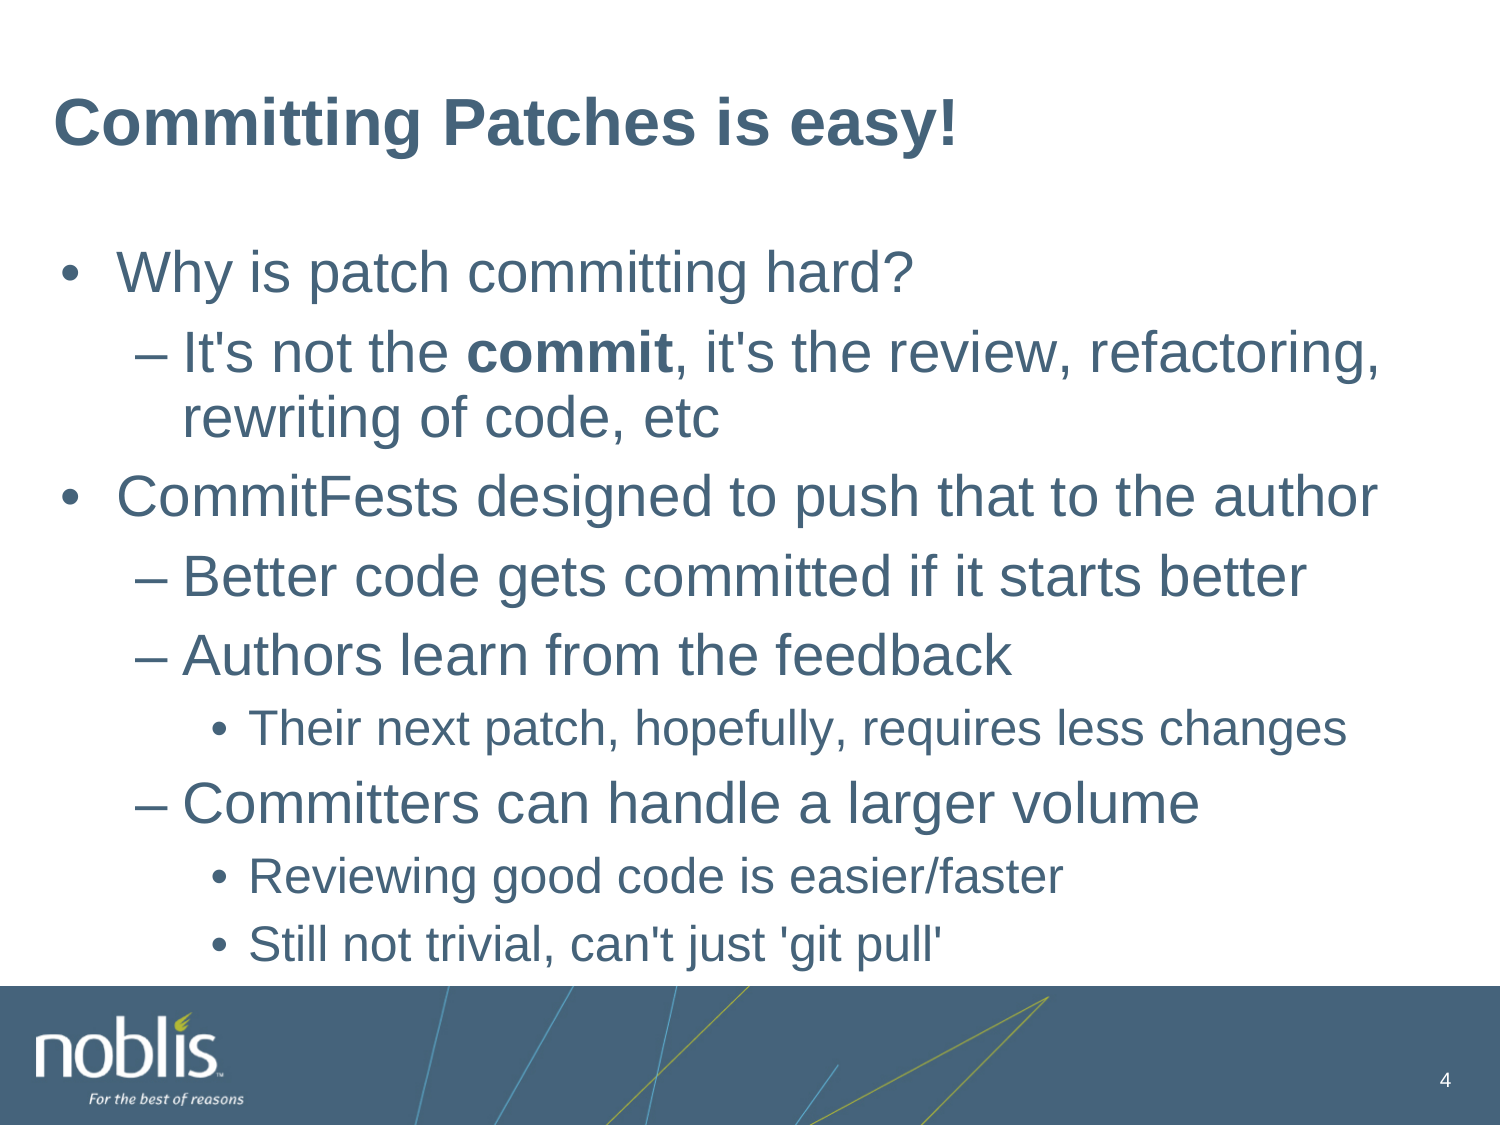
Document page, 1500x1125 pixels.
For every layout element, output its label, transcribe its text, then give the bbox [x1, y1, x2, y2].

picture [0, 986, 1500, 1125]
list Why is patch committing hard? It's not the commit, it's the review, refactoring, rewriting of code, etc CommitFests designed to push that to the author Better code gets committed if it starts better Authors learn from the feedback Their next patch, hopefully, requires less changes Committers can handle a larger volume Reviewing good code is easier/faster Still not trivial, can't just 'git pull' [60, 239, 1437, 973]
title Committing Patches is easy! [53, 38, 1438, 211]
